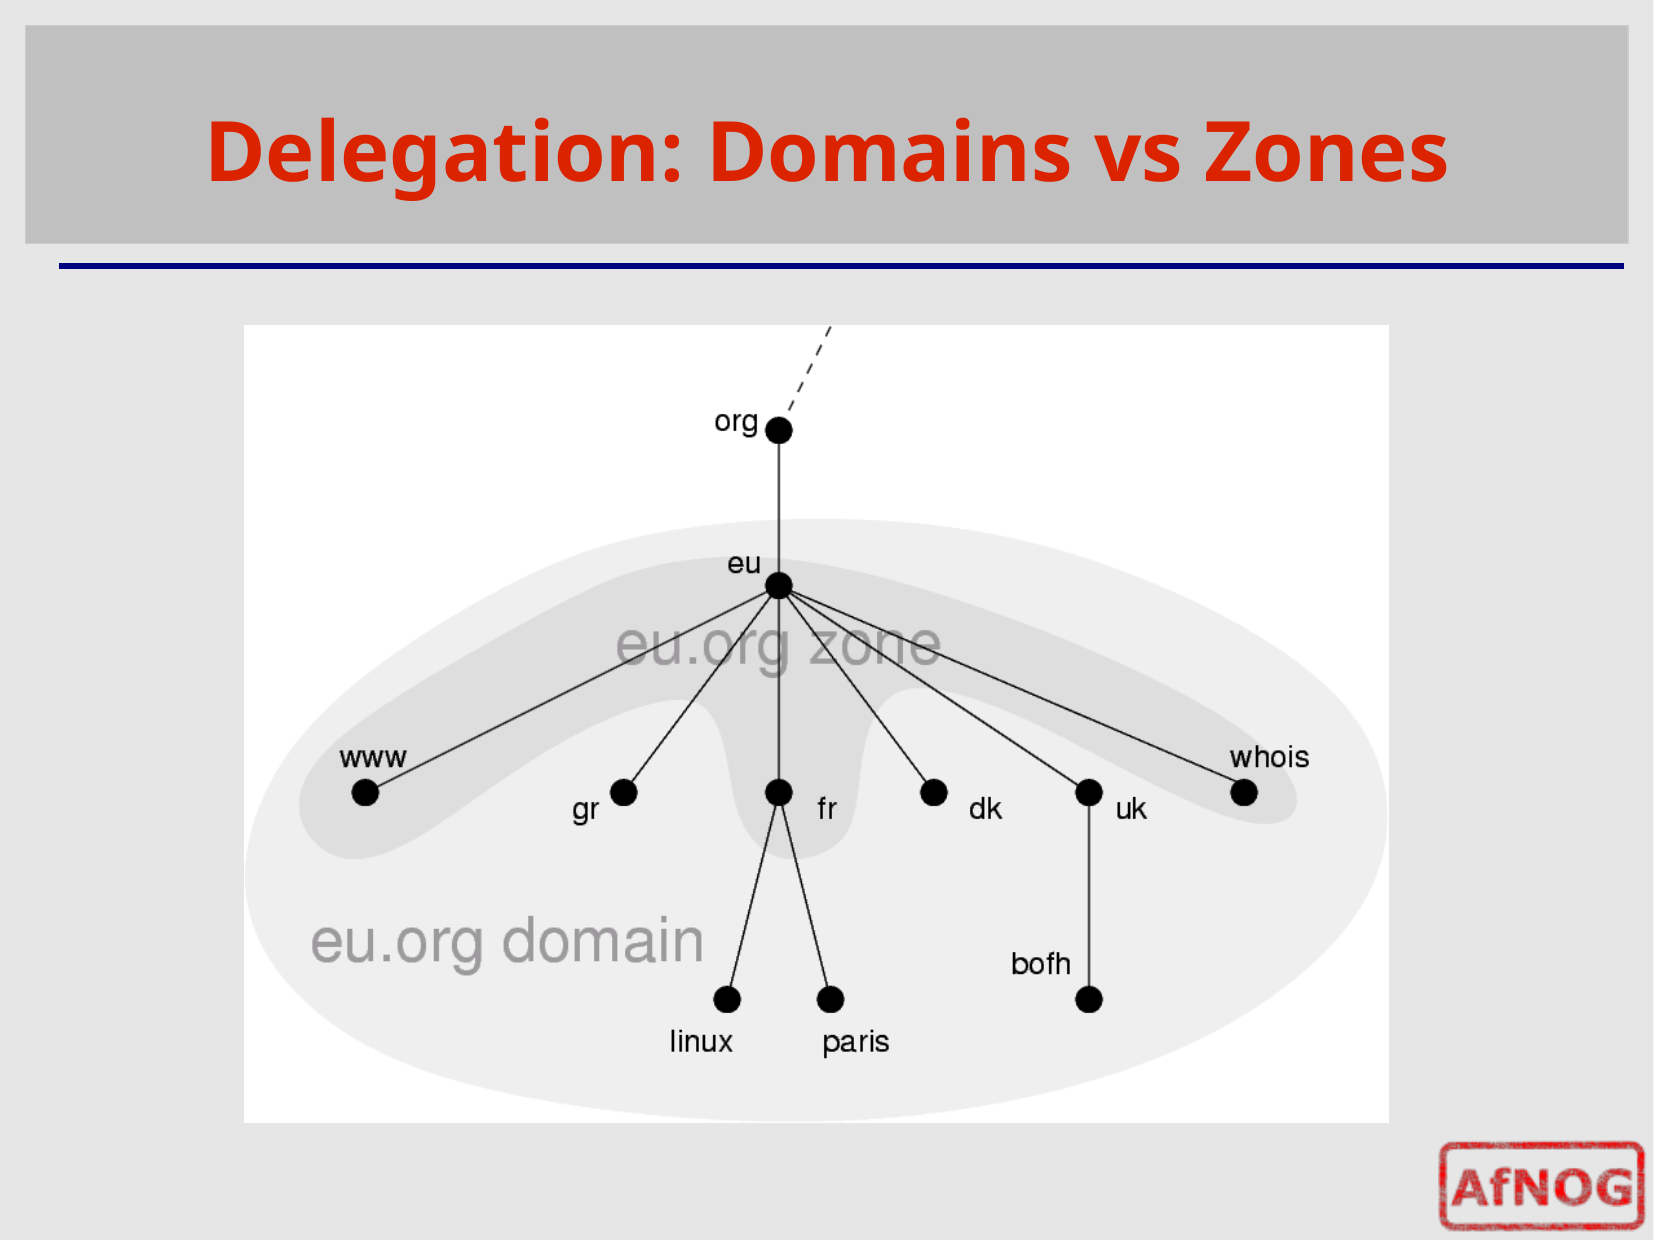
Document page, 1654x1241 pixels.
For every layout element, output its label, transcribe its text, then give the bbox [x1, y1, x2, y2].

picture [1437, 1139, 1648, 1235]
picture [244, 325, 1389, 1123]
title Delegation: Domains vs Zones [121, 46, 1534, 254]
